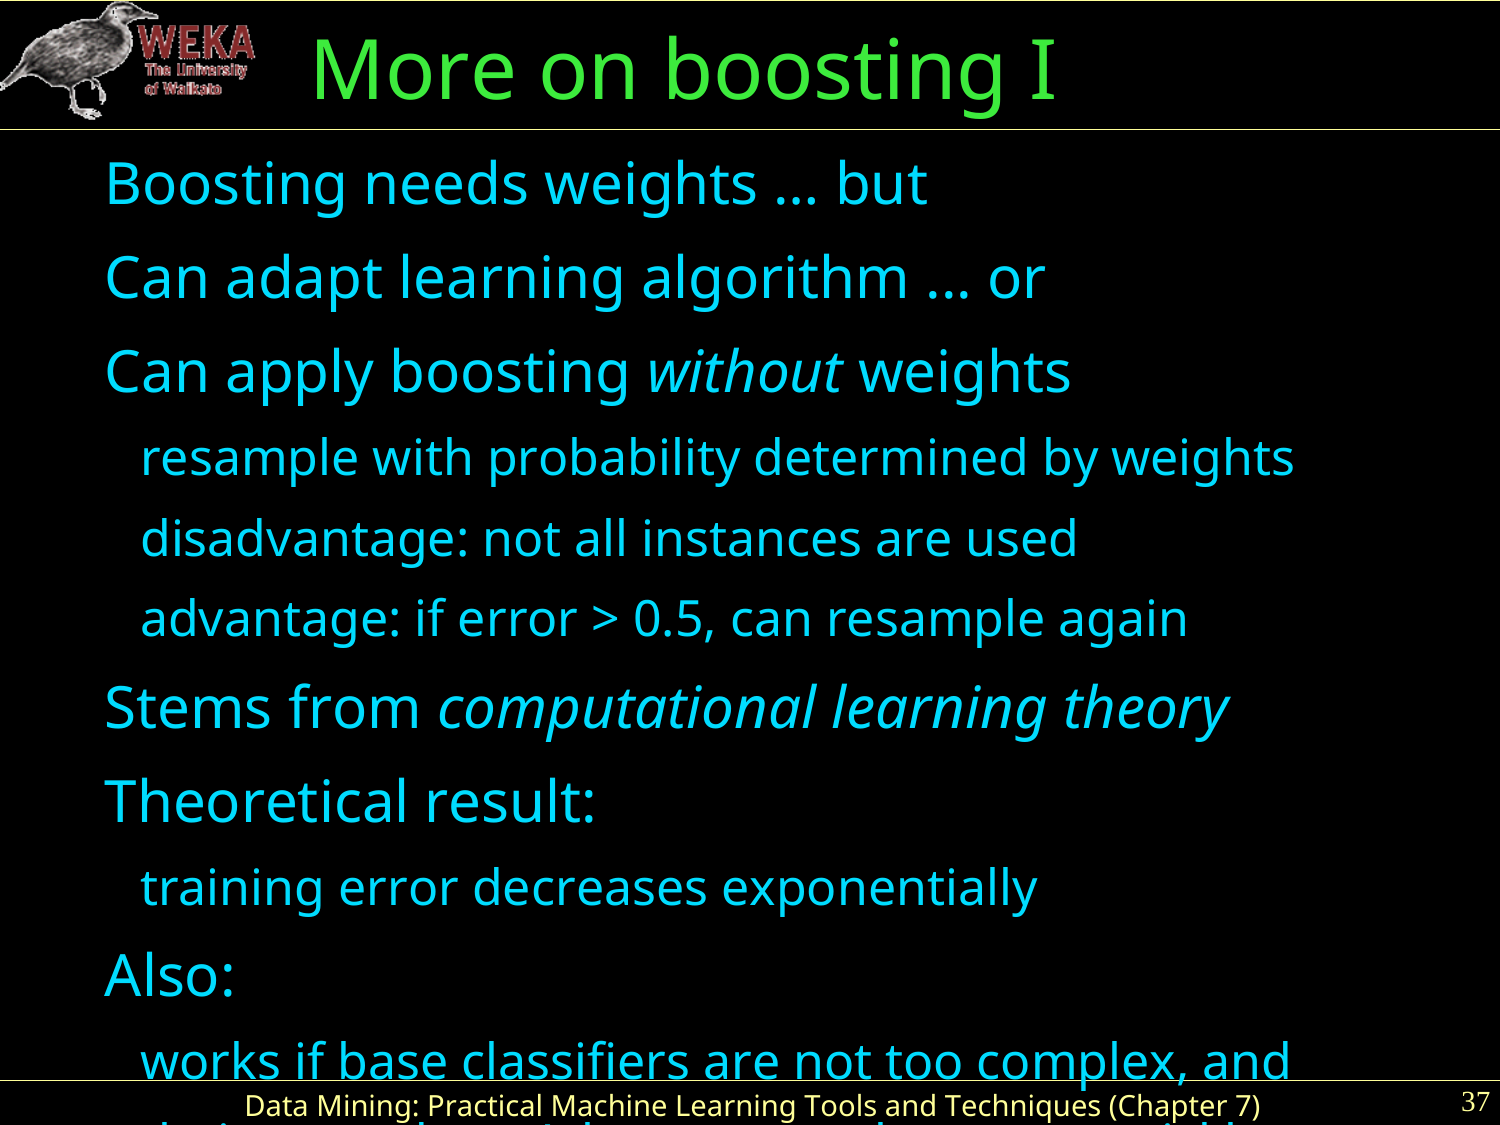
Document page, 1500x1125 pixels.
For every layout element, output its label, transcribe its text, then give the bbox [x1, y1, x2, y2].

title More on boosting I [295, 0, 1500, 148]
text_box Boosting needs weights … but Can adapt learning algorithm ... or Can apply boosting without weights resample with probability determined by weights disadvantage: not all instances are used advantage: if error > 0.5, can resample again Stems from computational learning theory Theoretical result: training error decreases exponentially Also: works if base classifiers are not too complex, and their error doesn’t become too large too quickly [90, 135, 1353, 1041]
picture [0, 1, 266, 129]
